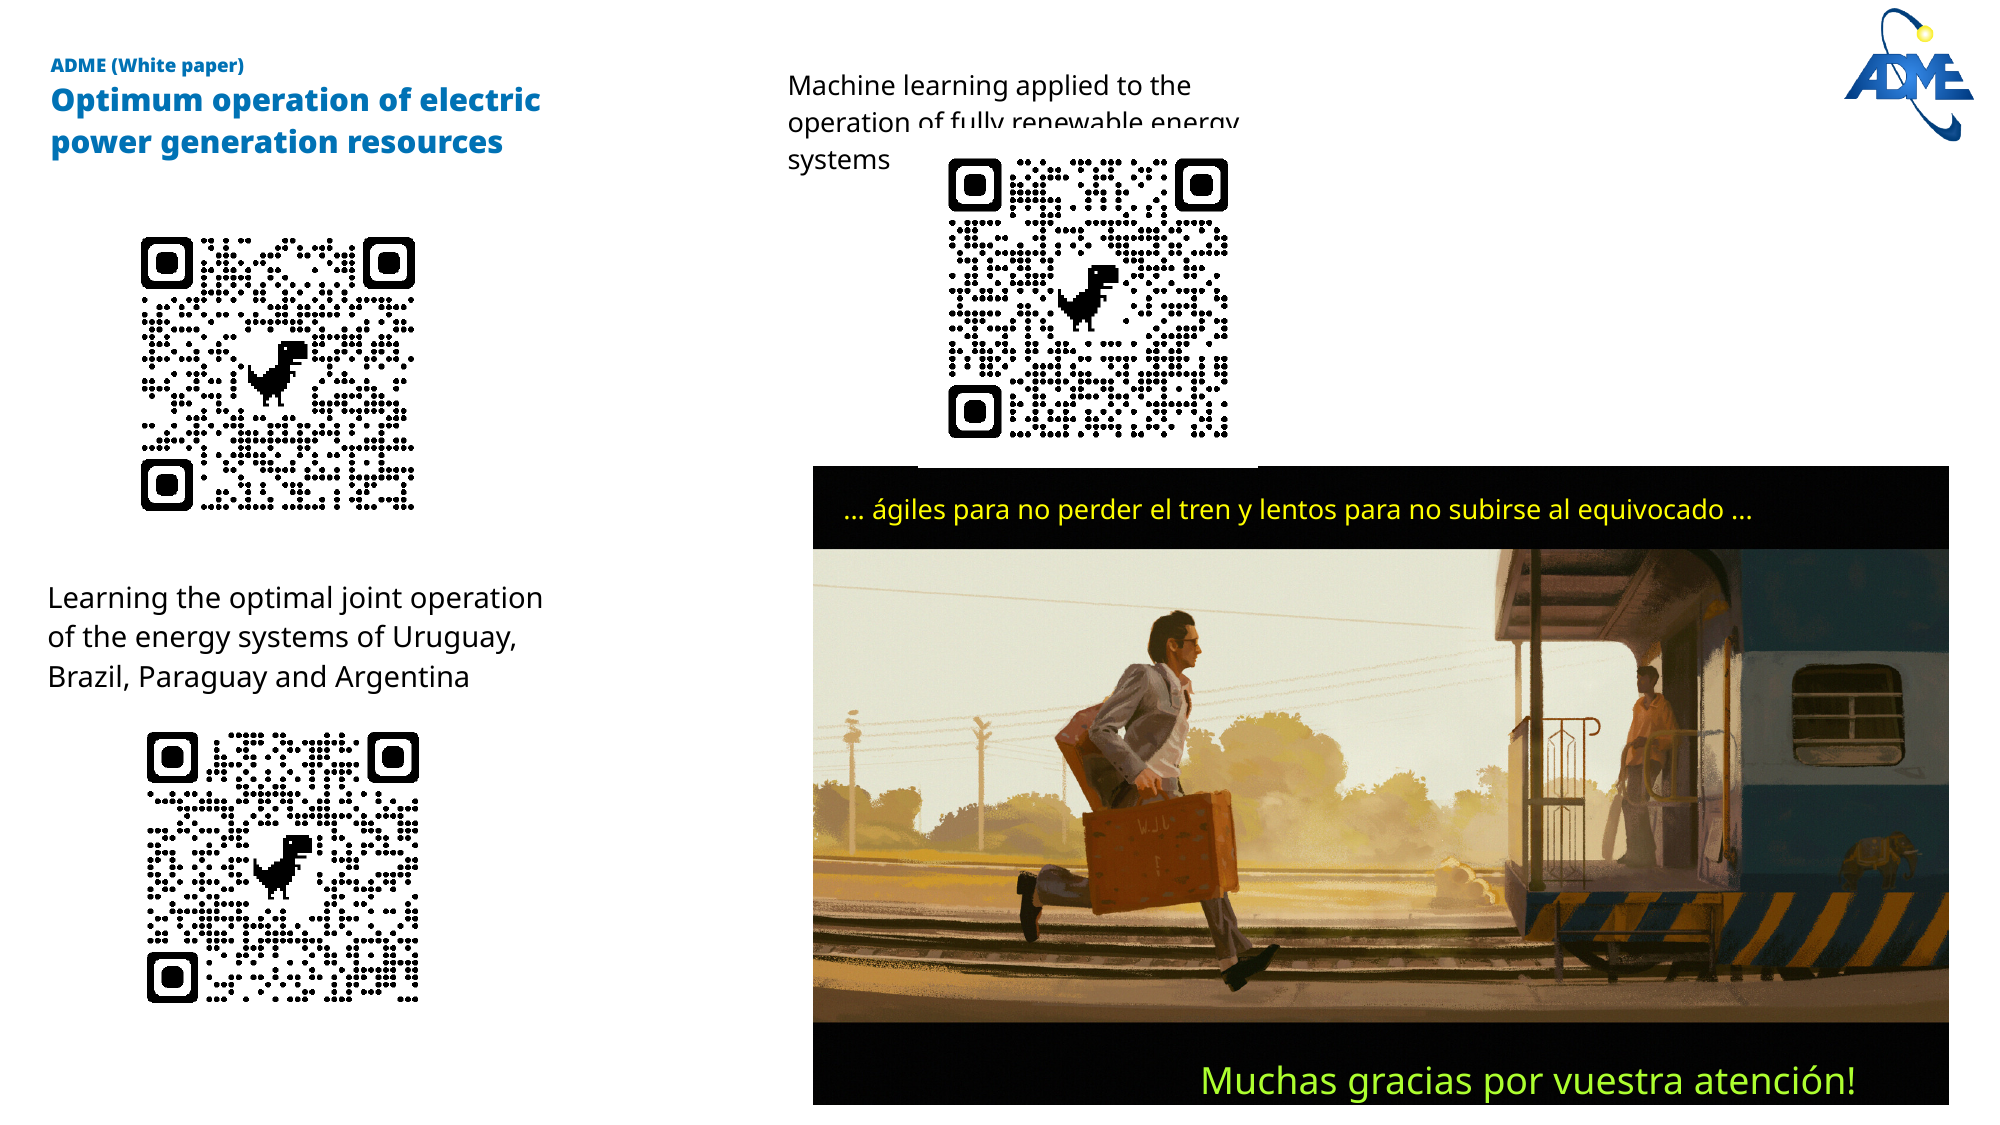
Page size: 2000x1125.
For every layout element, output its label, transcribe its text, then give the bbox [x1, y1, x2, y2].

text_box Machine learning applied to the operation of fully renewable energy systems [772, 59, 1295, 169]
picture [813, 128, 1949, 1105]
picture [111, 207, 444, 540]
picture [117, 722, 448, 1032]
picture [1844, 8, 1978, 144]
title ADME (White paper) Optimum operation of electric power generation resources [50, 36, 601, 164]
text_box Learning the optimal joint operation of the energy systems of Uruguay, Brazil, Paraguay and Argentina [32, 569, 583, 722]
text_box Muchas gracias por vuestra atención! [1185, 1046, 1942, 1106]
text_box ... ágiles para no perder el tren y lentos para no subirse al equivocado ... [828, 482, 1902, 542]
